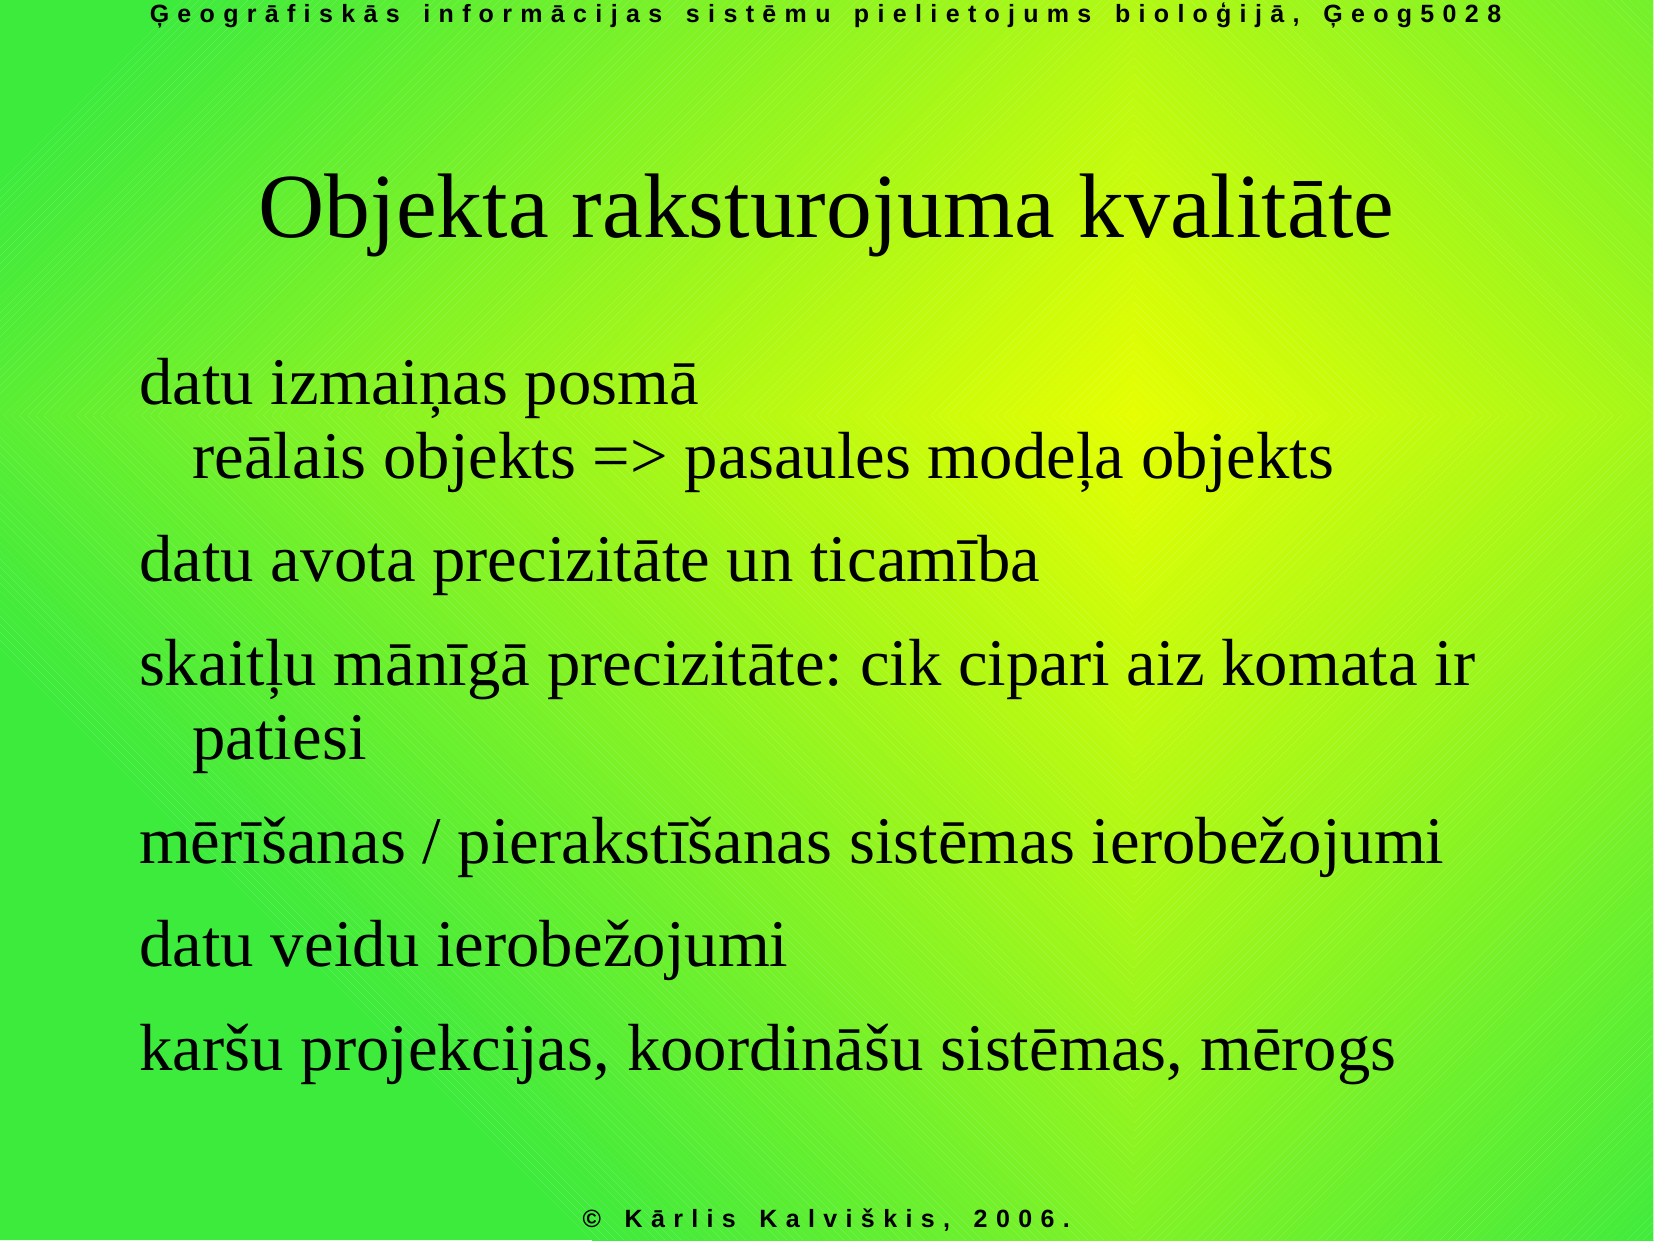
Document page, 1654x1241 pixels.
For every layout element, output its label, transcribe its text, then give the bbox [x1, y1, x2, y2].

list datu izmaiņas posmā reālais objekts => pasaules modeļa objekts datu avota precizitāte un ticamība skaitļu mānīgā precizitāte: cik cipari aiz komata ir patiesi mērīšanas / pierakstīšanas sistēmas ierobežojumi datu veidu ierobežojumi karšu projekcijas, koordināšu sistēmas, mērogs [121, 344, 1534, 1127]
title Objekta raksturojuma kvalitāte [121, 102, 1534, 311]
